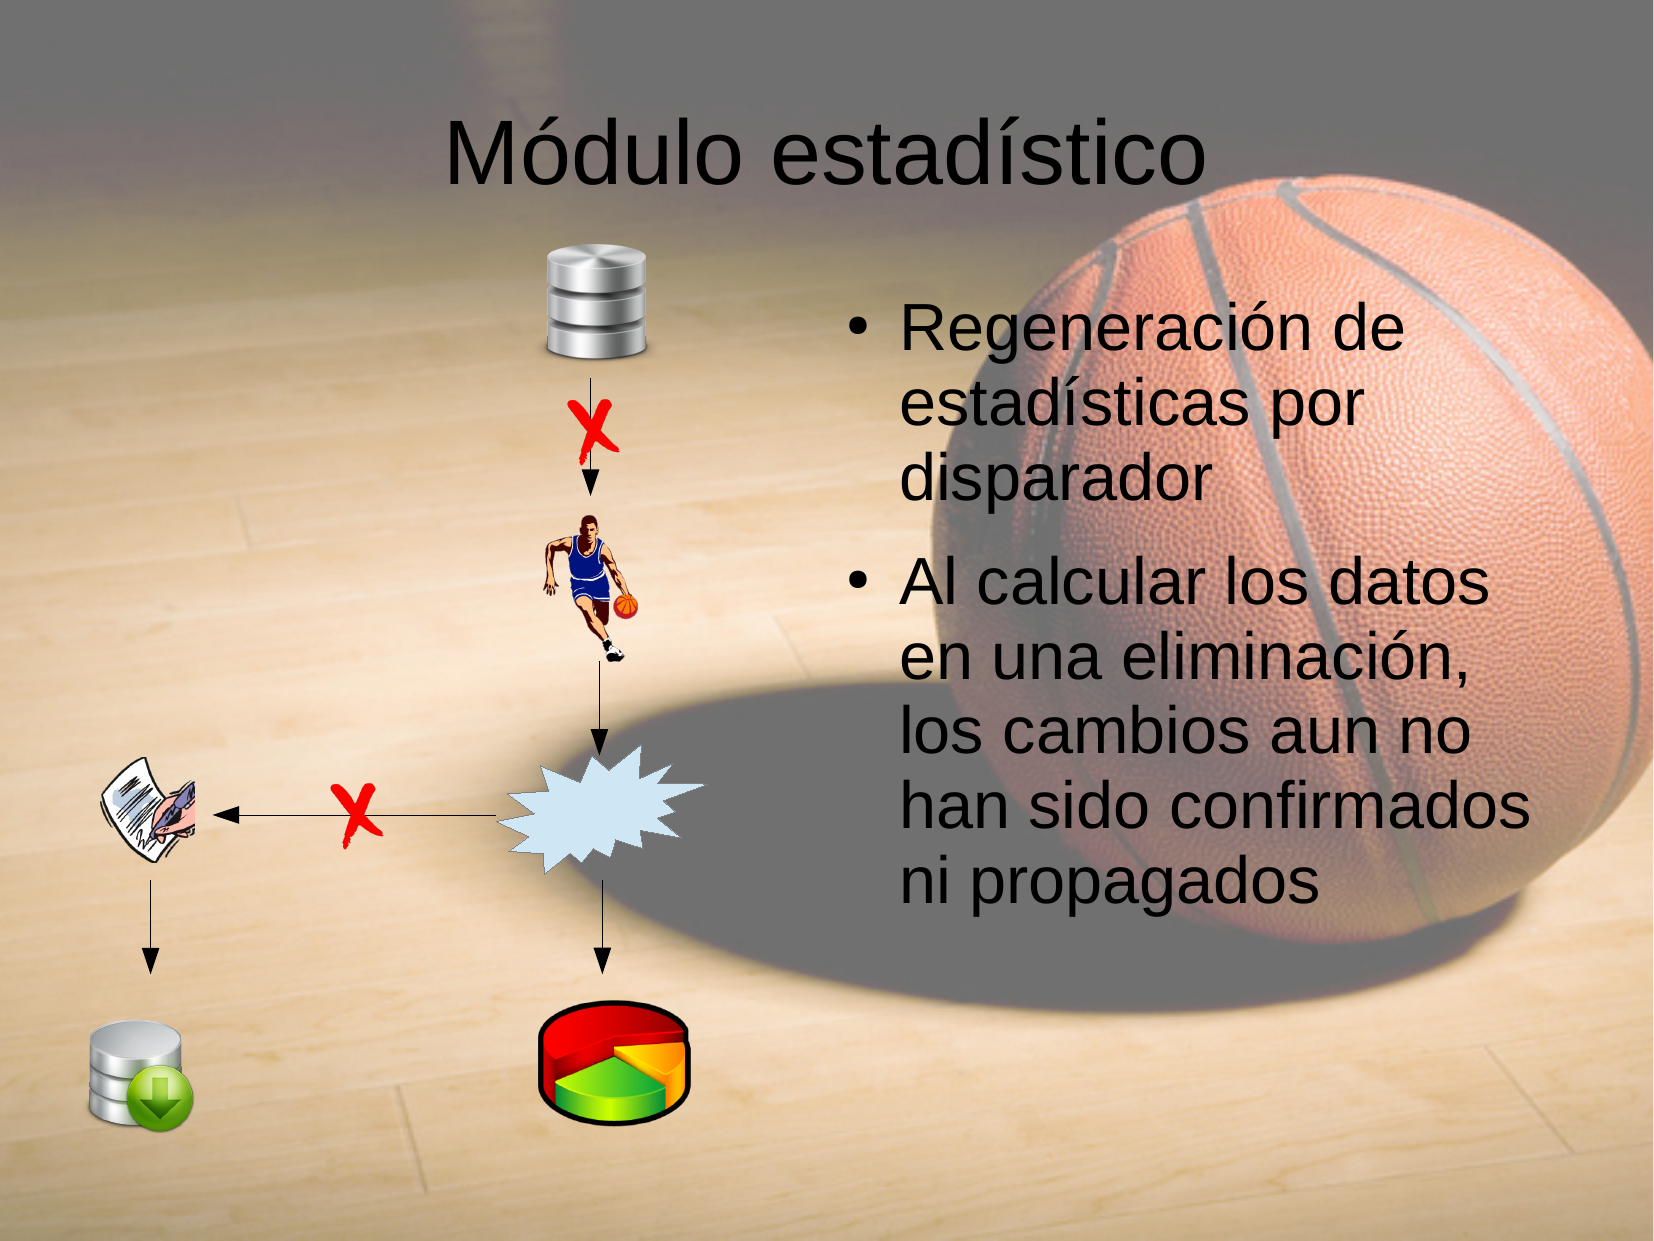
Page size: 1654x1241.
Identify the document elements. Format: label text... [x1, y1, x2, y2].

picture [0, 0, 1654, 1241]
list Regeneración de estadísticas por disparador Al calcular los datos en una eliminación, los cambios aun no han sido confirmados ni propagados [828, 290, 1539, 1010]
title Módulo estadístico [82, 49, 1571, 257]
text_box [496, 744, 709, 875]
